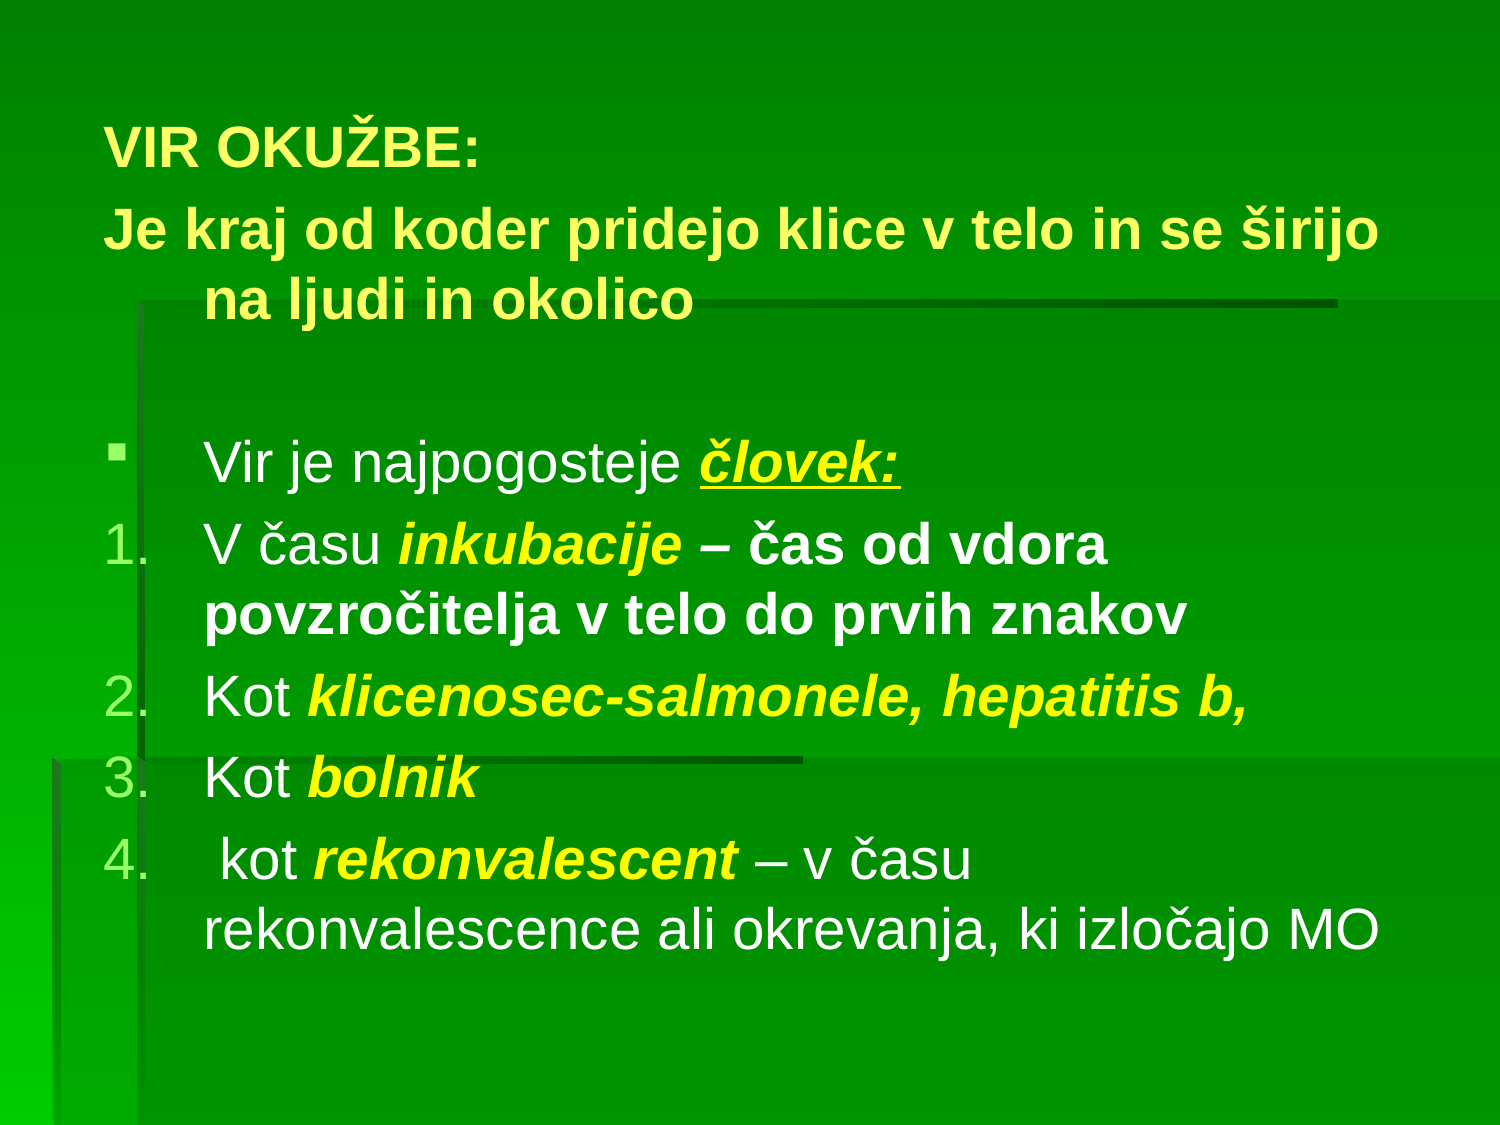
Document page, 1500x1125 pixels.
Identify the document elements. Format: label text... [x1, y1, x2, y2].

list VIR OKUŽBE: Je kraj od koder pridejo klice v telo in se širijo na ljudi in okolico Vir je najpogosteje človek: V času inkubacije – čas od vdora povzročitelja v telo do prvih znakov Kot klicenosec-salmonele, hepatitis b, Kot bolnik kot rekonvalescent – v času rekonvalescence ali okrevanja, ki izločajo MO [88, 101, 1424, 1000]
